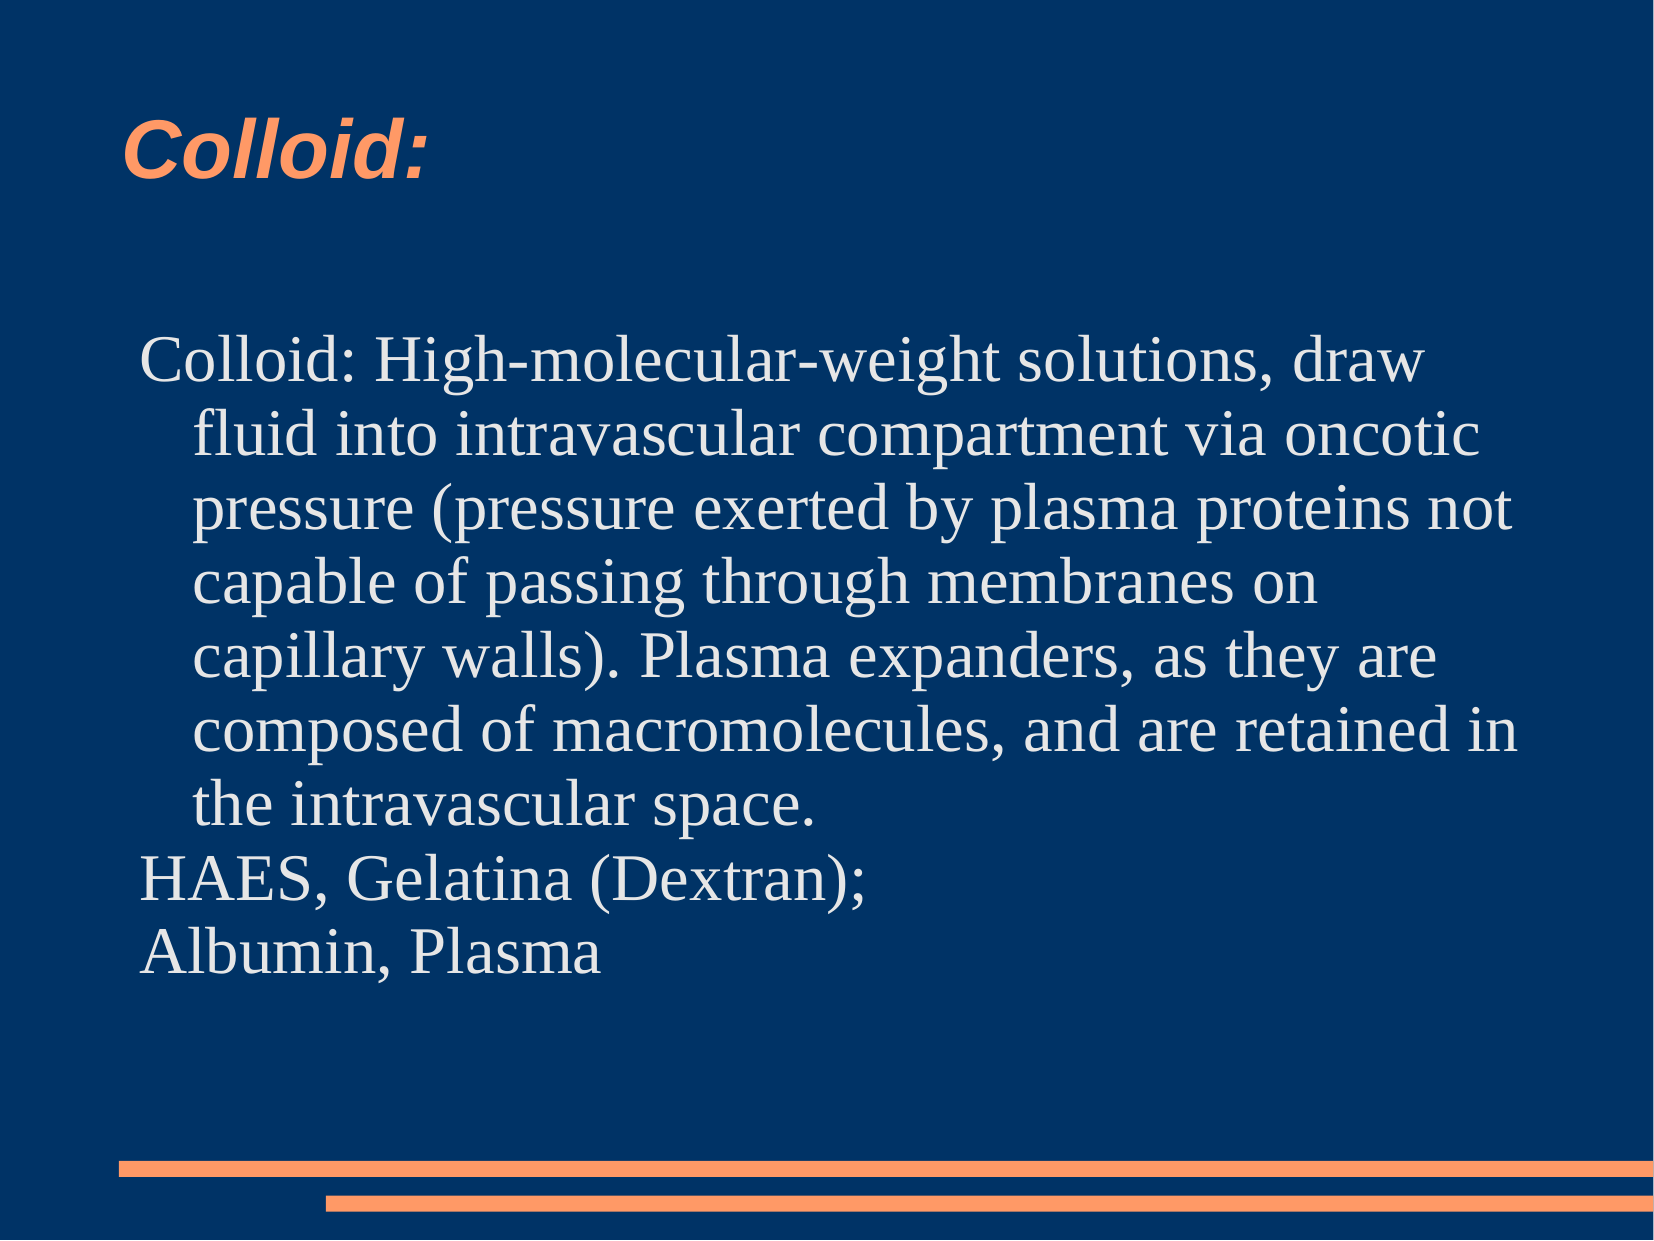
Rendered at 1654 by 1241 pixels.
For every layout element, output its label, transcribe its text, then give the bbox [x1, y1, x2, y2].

title Colloid: [121, 46, 1534, 254]
list Colloid: High-molecular-weight solutions, draw fluid into intravascular compartment via oncotic pressure (pressure exerted by plasma proteins not capable of passing through membranes on capillary walls). Plasma expanders, as they are composed of macromolecules, and are retained in the intravascular space. HAES, Gelatina (Dextran); Albumin, Plasma [121, 322, 1561, 1132]
